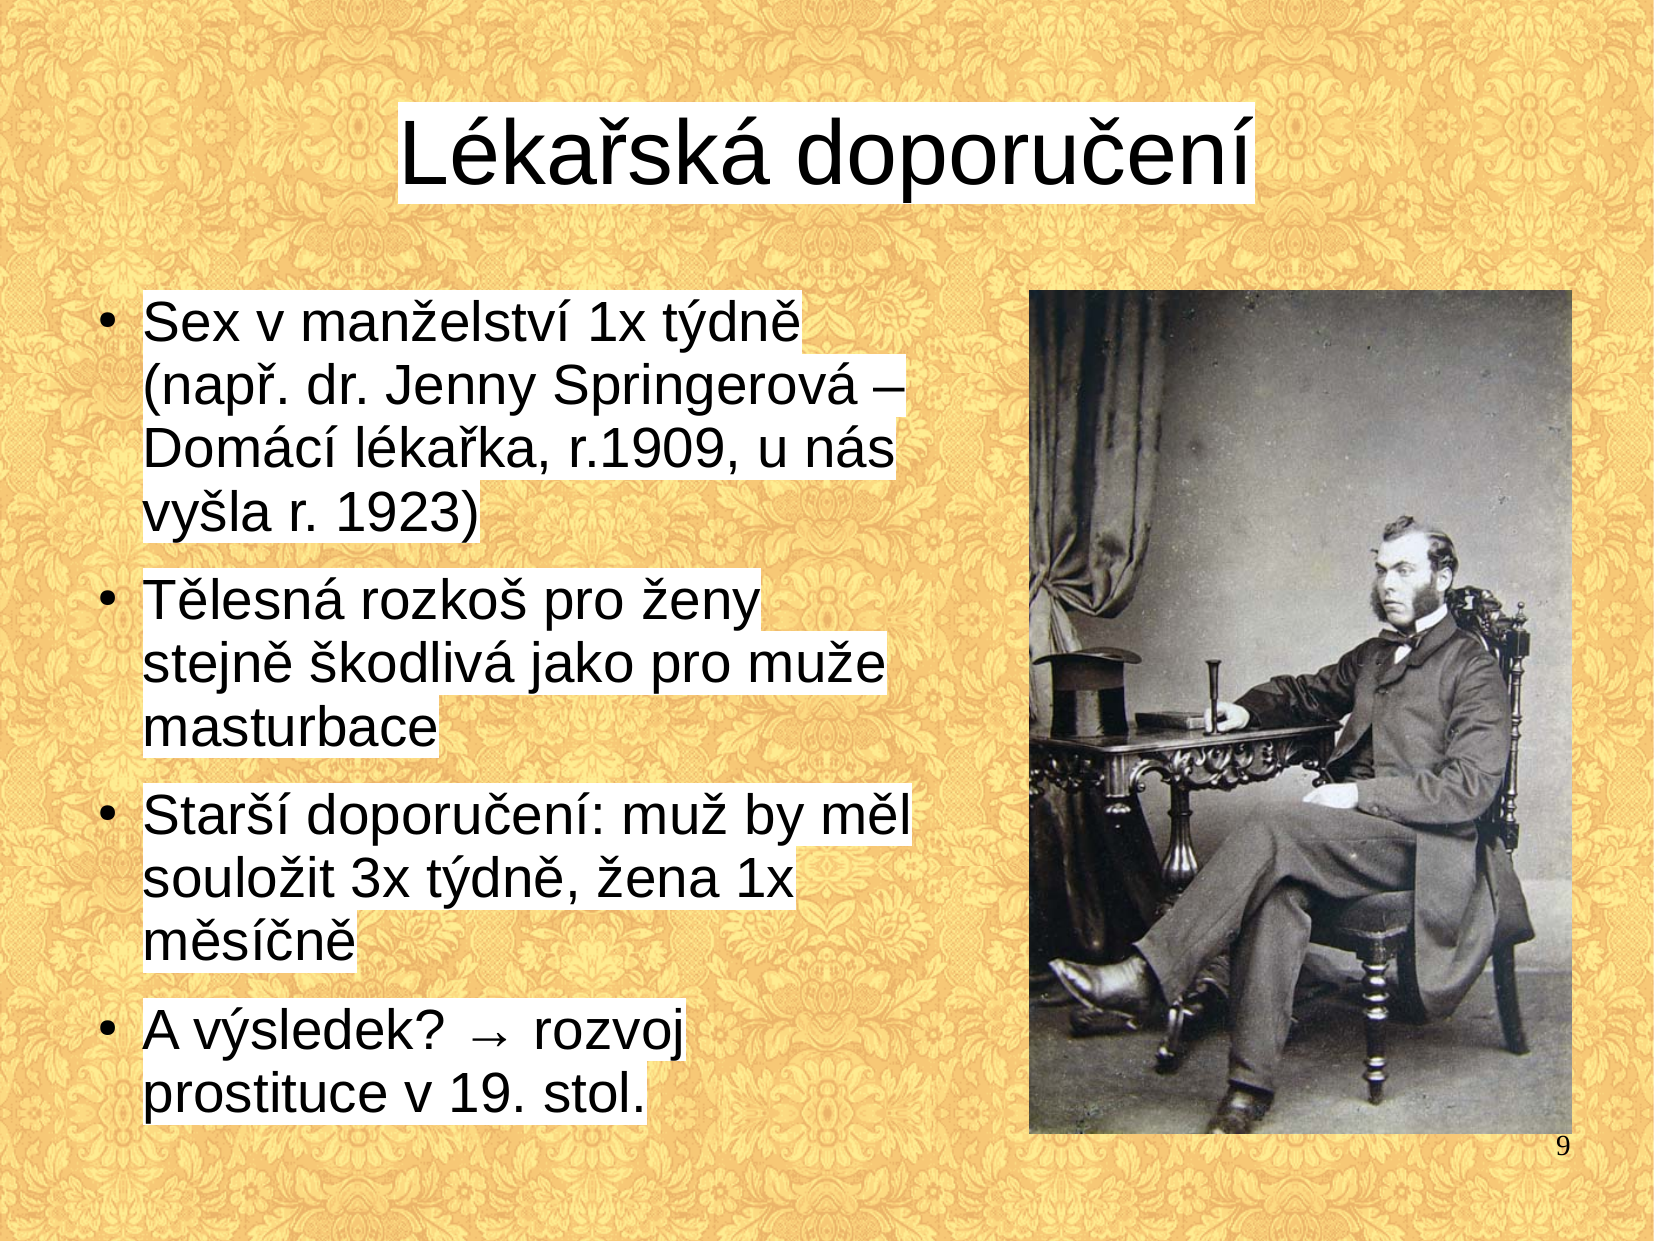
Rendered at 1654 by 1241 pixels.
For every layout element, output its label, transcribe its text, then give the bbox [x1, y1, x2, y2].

title Lékařská doporučení [82, 49, 1571, 257]
picture [0, 0, 1654, 1241]
list Sex v manželství 1x týdně (např. dr. Jenny Springerová – Domácí lékařka, r.1909, u nás vyšla r. 1923) Tělesná rozkoš pro ženy stejně škodlivá jako pro muže masturbace Starší doporučení: muž by měl souložit 3x týdně, žena 1x měsíčně A výsledek? → rozvoj prostituce v 19. stol. [82, 290, 922, 1134]
